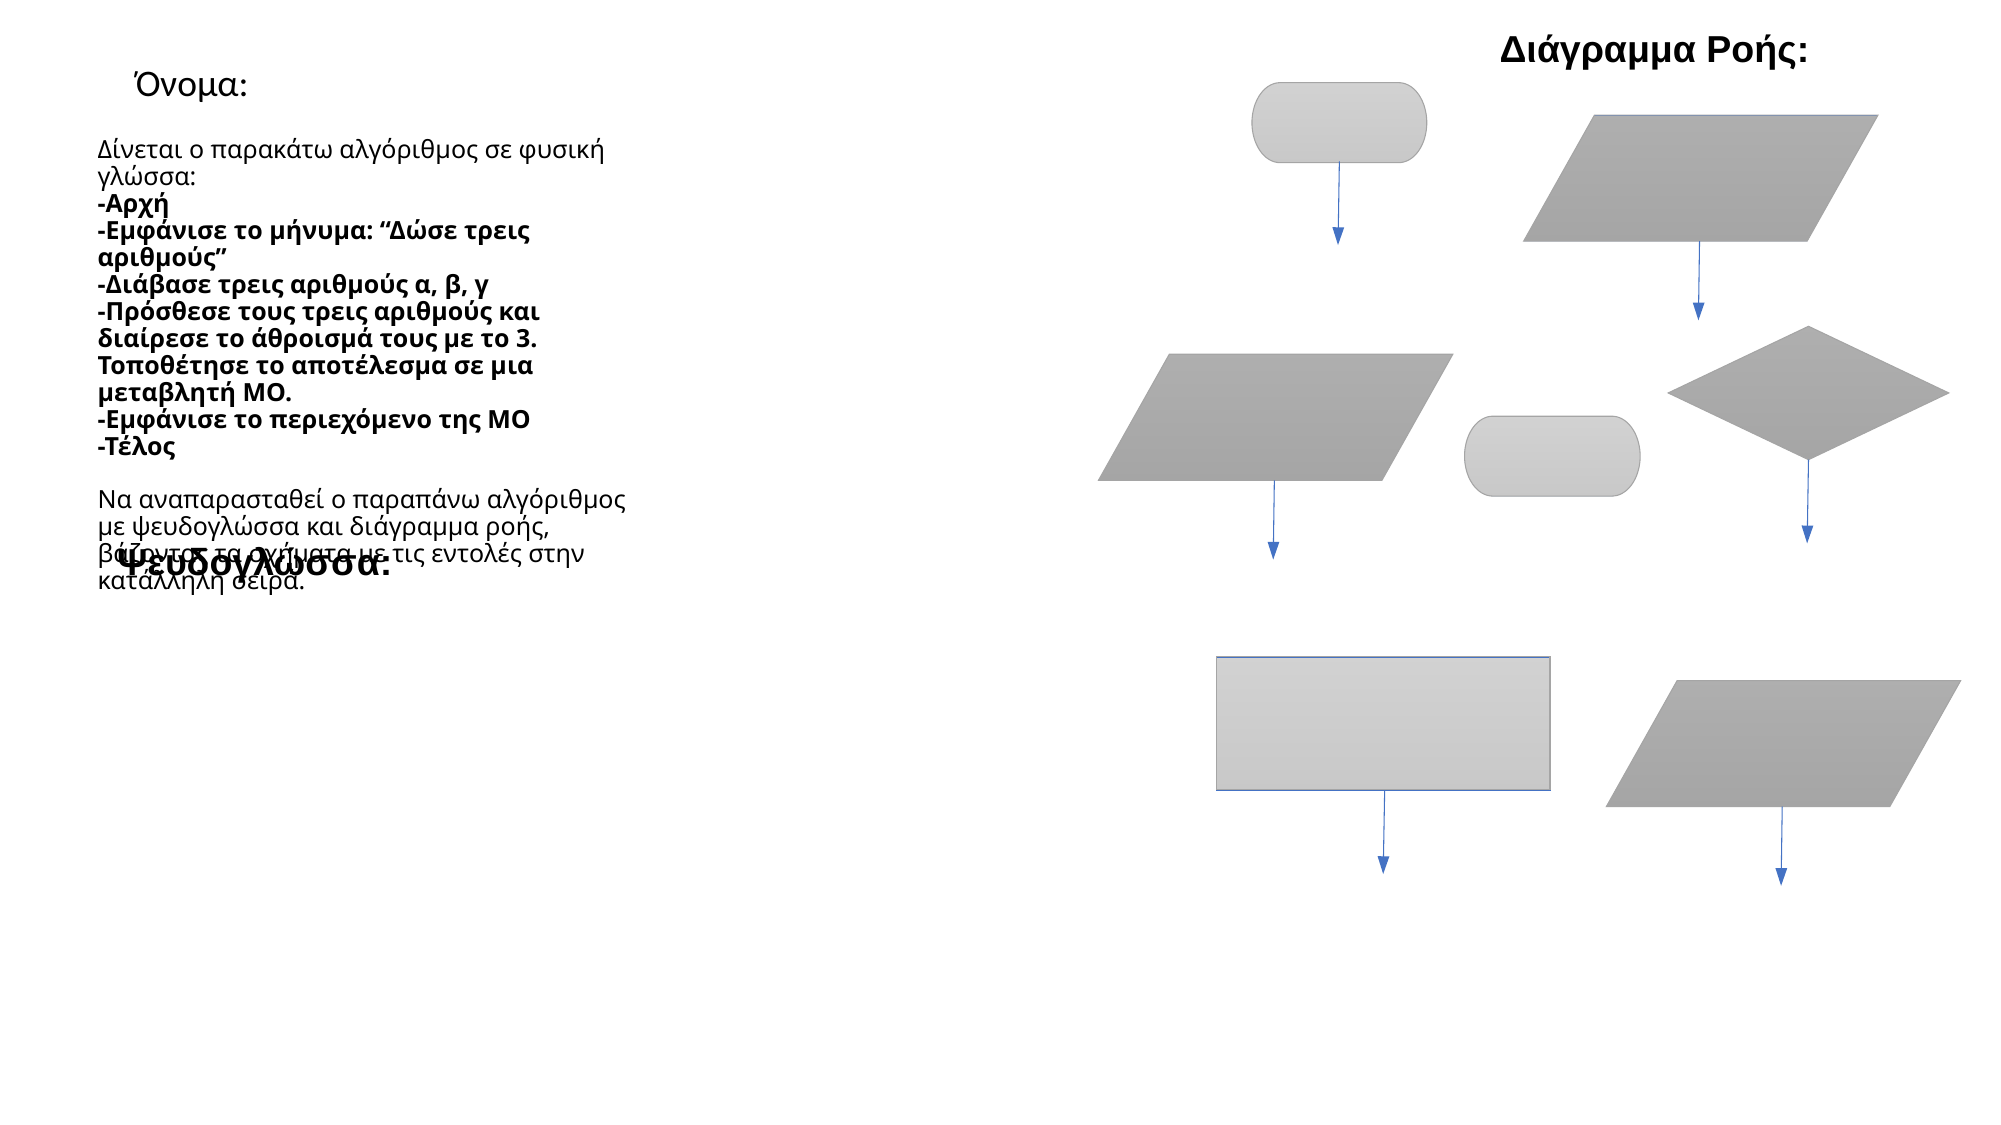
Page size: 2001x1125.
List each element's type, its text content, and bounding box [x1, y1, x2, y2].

text_box [1251, 82, 1427, 163]
text_box [1606, 680, 1961, 807]
text_box [1523, 115, 1879, 242]
text_box [1098, 354, 1453, 481]
text_box Ψευδογλώσσα: [102, 531, 576, 651]
text_box Όνομα: [120, 51, 909, 112]
text_box [1217, 657, 1550, 790]
text_box [1464, 416, 1641, 497]
text_box [1668, 326, 1949, 459]
title Δίνεται ο παρακάτω αλγόριθμος σε φυσική γλώσσα: -Αρχή -Εμφάνισε το μήνυμα: “Δώσε τρεις αριθμούς” -Διάβασε τρεις αριθμούς α, β, γ -Πρόσθεσε τους τρεις αριθμούς και διαίρεσε το άθροισμά τους με το 3. Τοποθέτησε το αποτέλεσμα σε μια μεταβλητή ΜΟ. -Εμφάνισε το περιεχόμενο της ΜΟ -Τέλος Να αναπαρασταθεί ο παραπάνω αλγόριθμος με ψευδογλώσσα και διάγραμμα ροής, βάζοντας τα σχήματα με τις εντολές στην κατάλληλη σειρά. [82, 129, 661, 445]
text_box Διάγραμμα Ροής: [1485, 17, 1833, 167]
